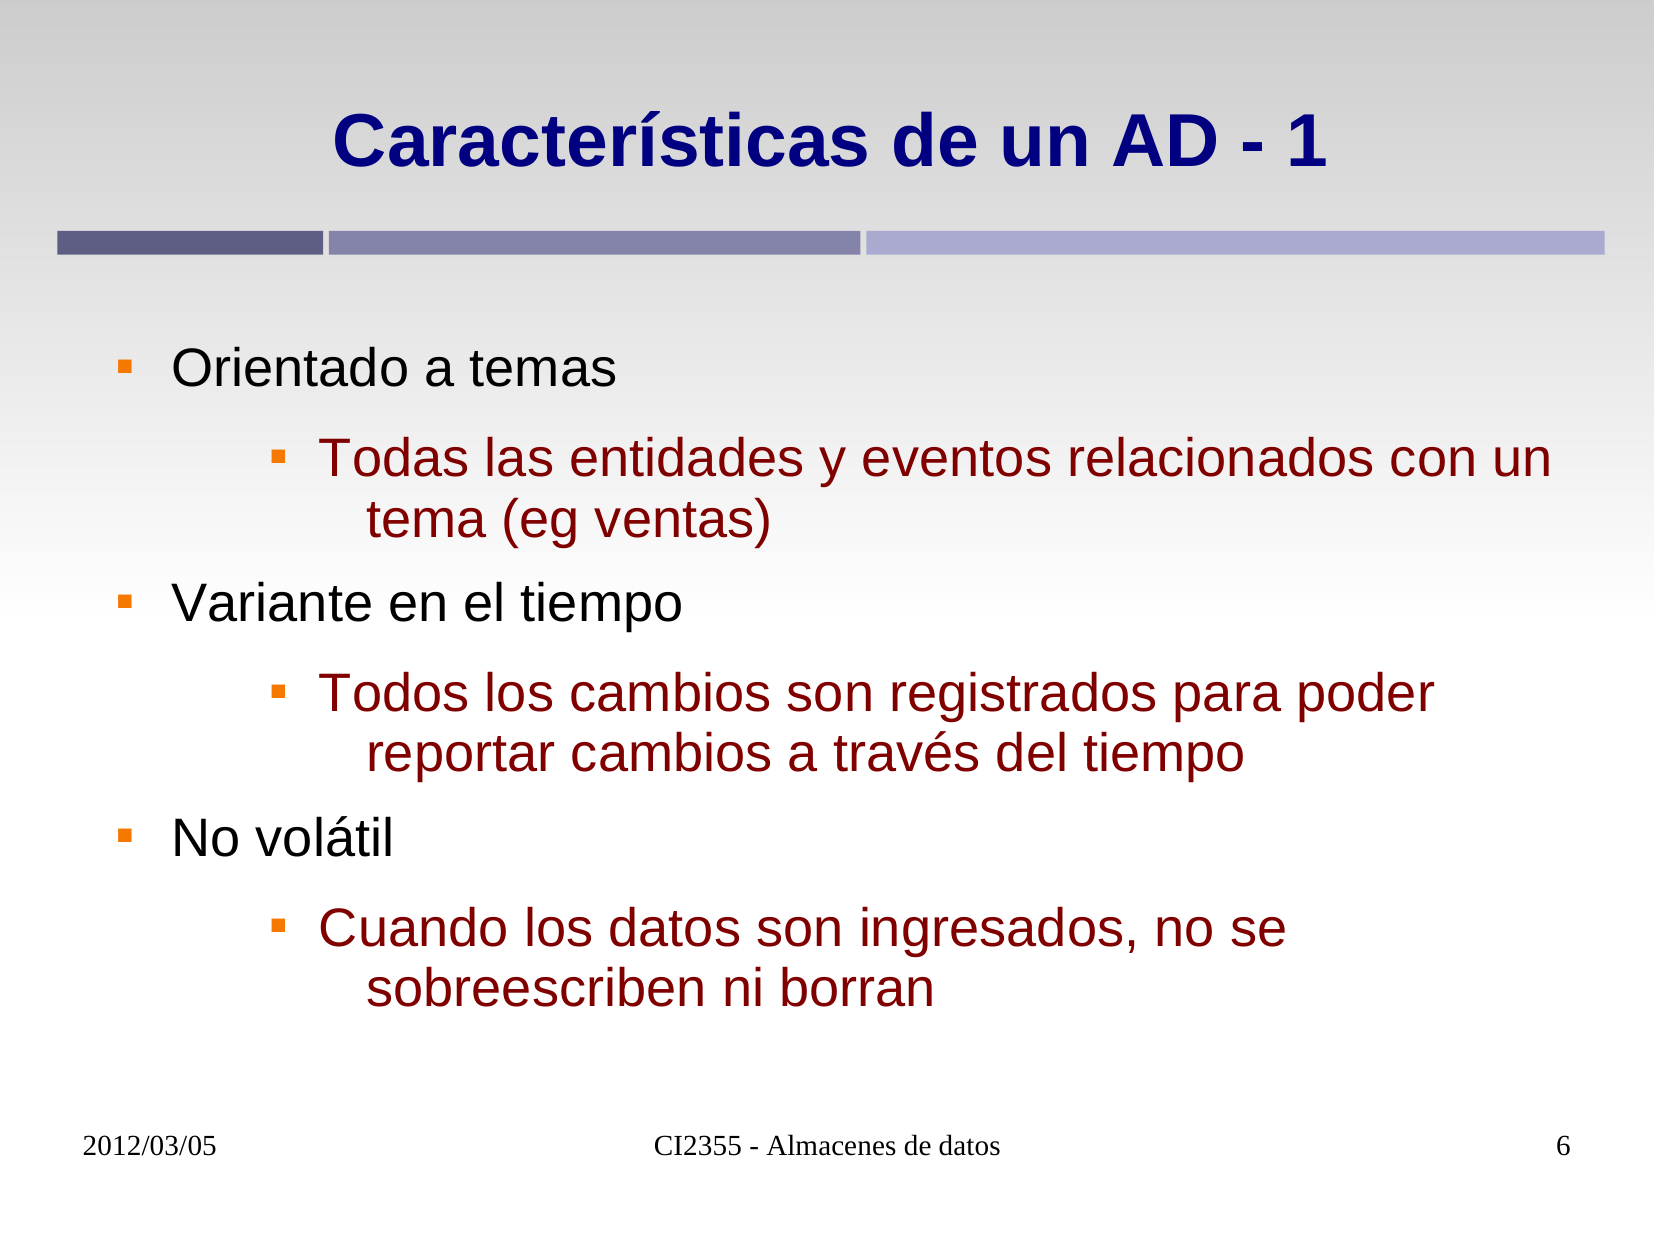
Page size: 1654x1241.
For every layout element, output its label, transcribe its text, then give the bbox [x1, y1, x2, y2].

title Características de un AD - 1 [86, 55, 1576, 226]
list Orientado a temas Todas las entidades y eventos relacionados con un tema (eg ventas) Variante en el tiempo Todos los cambios son registrados para poder reportar cambios a través del tiempo No volátil Cuando los datos son ingresados, no se sobreescriben ni borran [82, 337, 1571, 1109]
